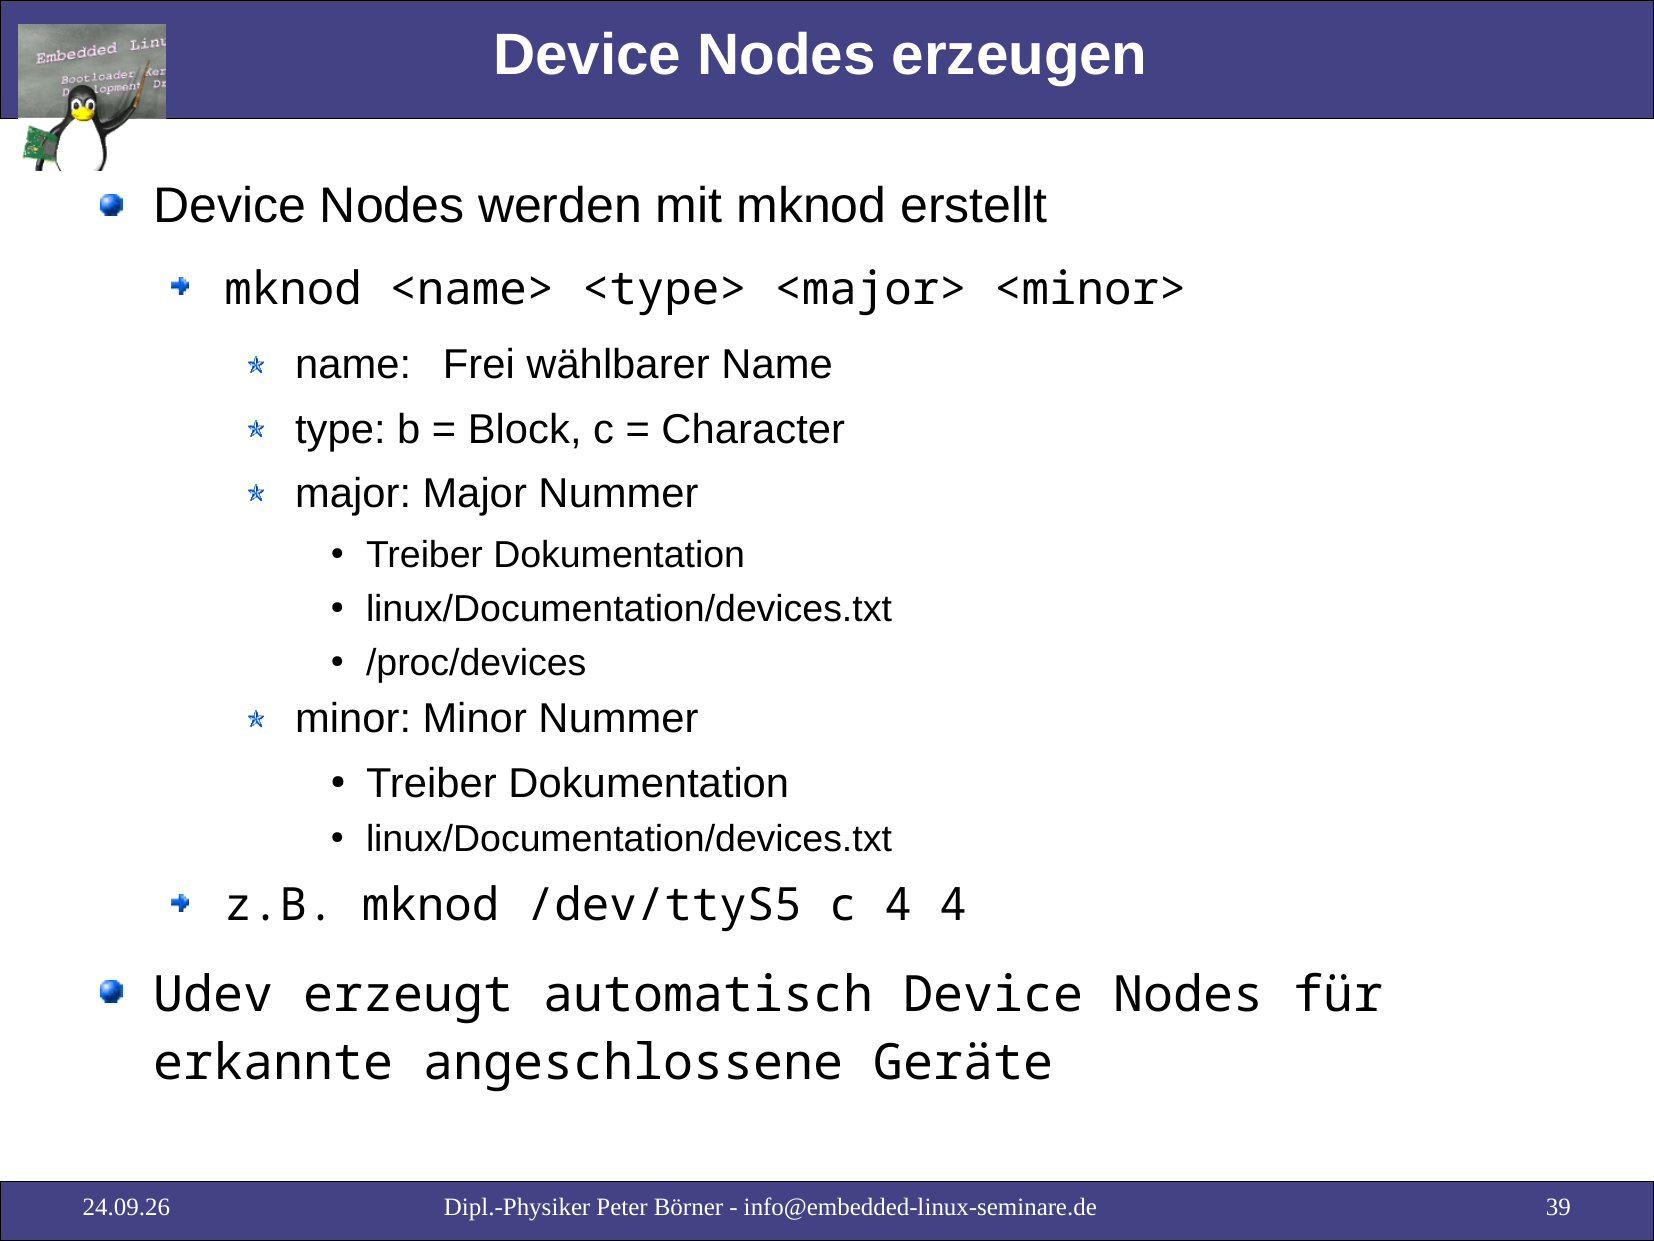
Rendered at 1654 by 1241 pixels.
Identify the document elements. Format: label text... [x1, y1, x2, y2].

title Device Nodes erzeugen [76, 21, 1565, 87]
list Device Nodes werden mit mknod erstellt mknod <name> <type> <major> <minor> name: Frei wählbarer Name type: b = Block, c = Character major: Major Nummer Treiber Dokumentation linux/Documentation/devices.txt /proc/devices minor: Minor Nummer Treiber Dokumentation linux/Documentation/devices.txt z.B. mknod /dev/ttyS5 c 4 4 Udev erzeugt automatisch Device Nodes für erkannte angeschlossene Geräte [82, 177, 1571, 1149]
picture [18, 24, 166, 171]
